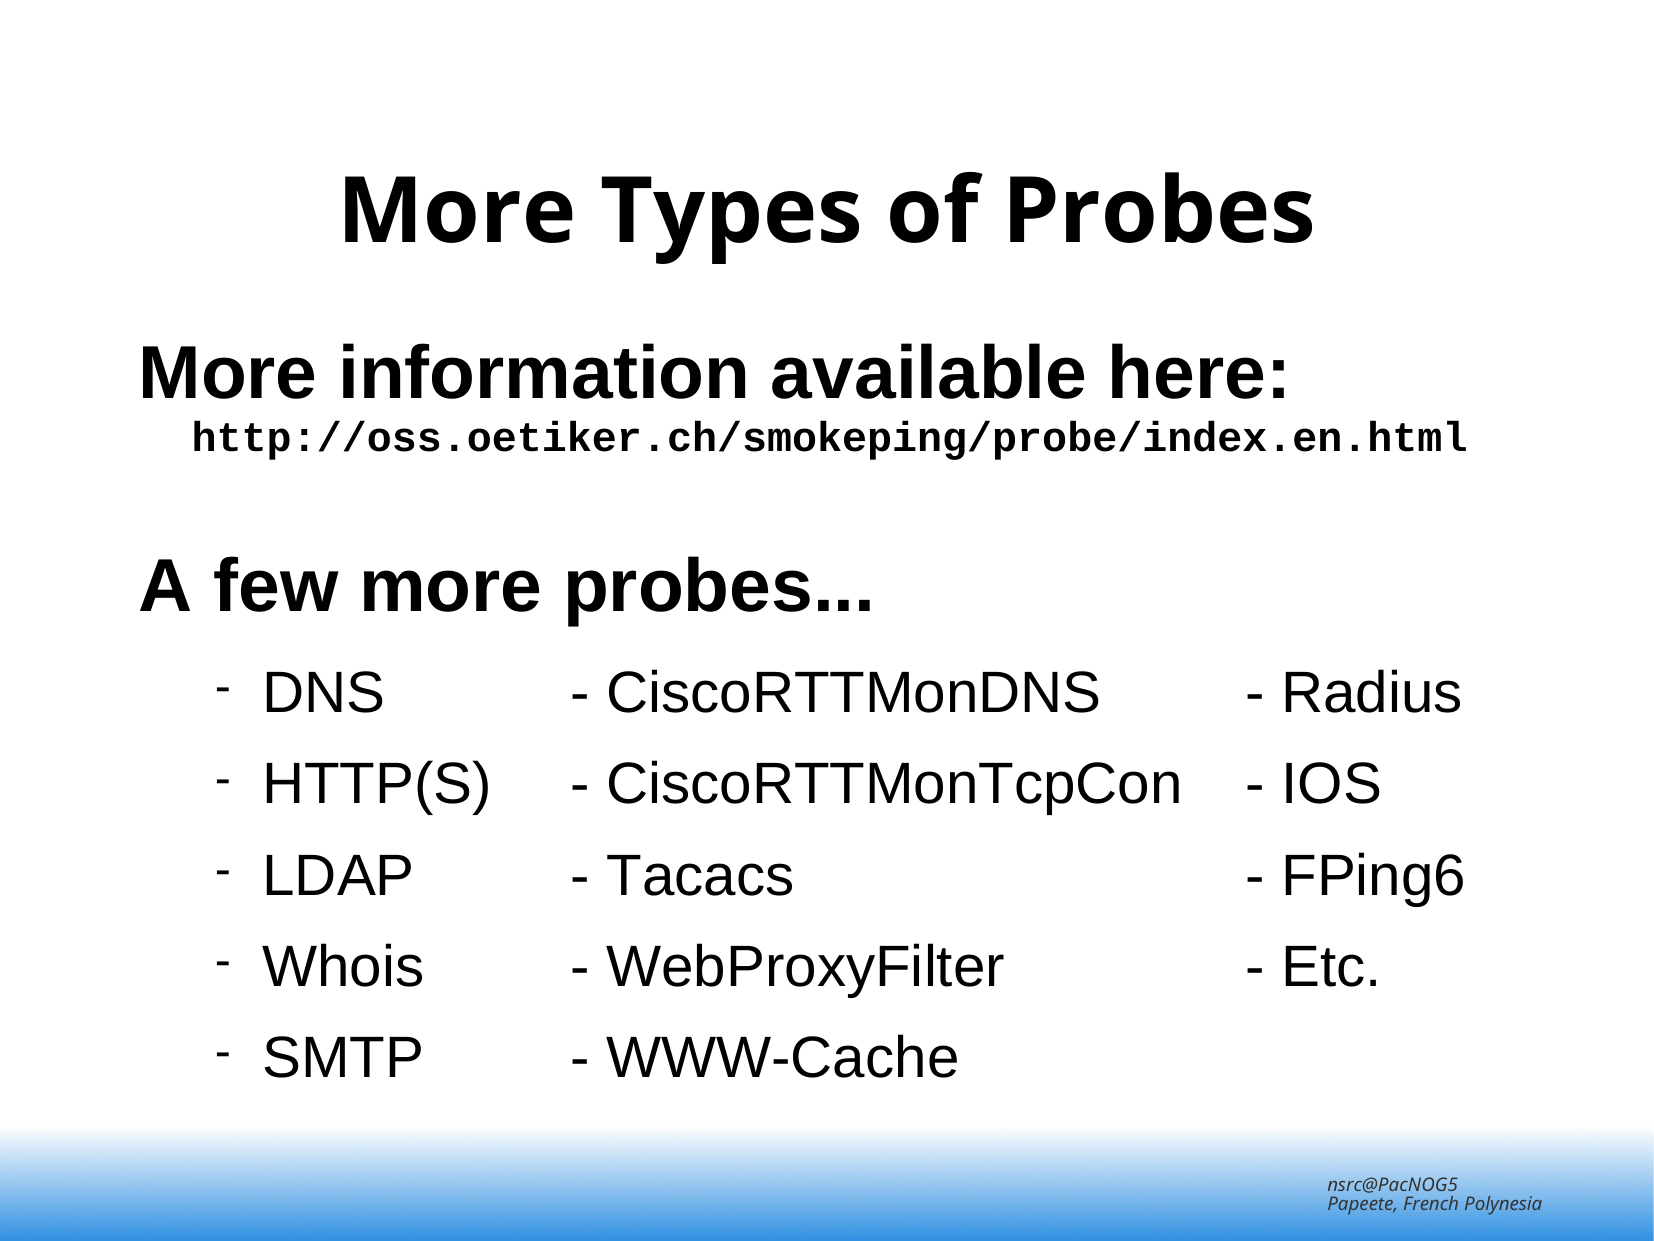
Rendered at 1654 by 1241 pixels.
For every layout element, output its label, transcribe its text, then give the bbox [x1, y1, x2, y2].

title More Types of Probes [121, 102, 1534, 311]
picture [0, 1124, 1654, 1241]
list More information available here: http://oss.oetiker.ch/smokeping/probe/index.en.html A few more probes... DNS - CiscoRTTMonDNS - Radius HTTP(S) - CiscoRTTMonTcpCon - IOS LDAP - Tacacs - FPing6 Whois - WebProxyFilter - Etc. SMTP - WWW-Cache [121, 327, 1593, 1136]
